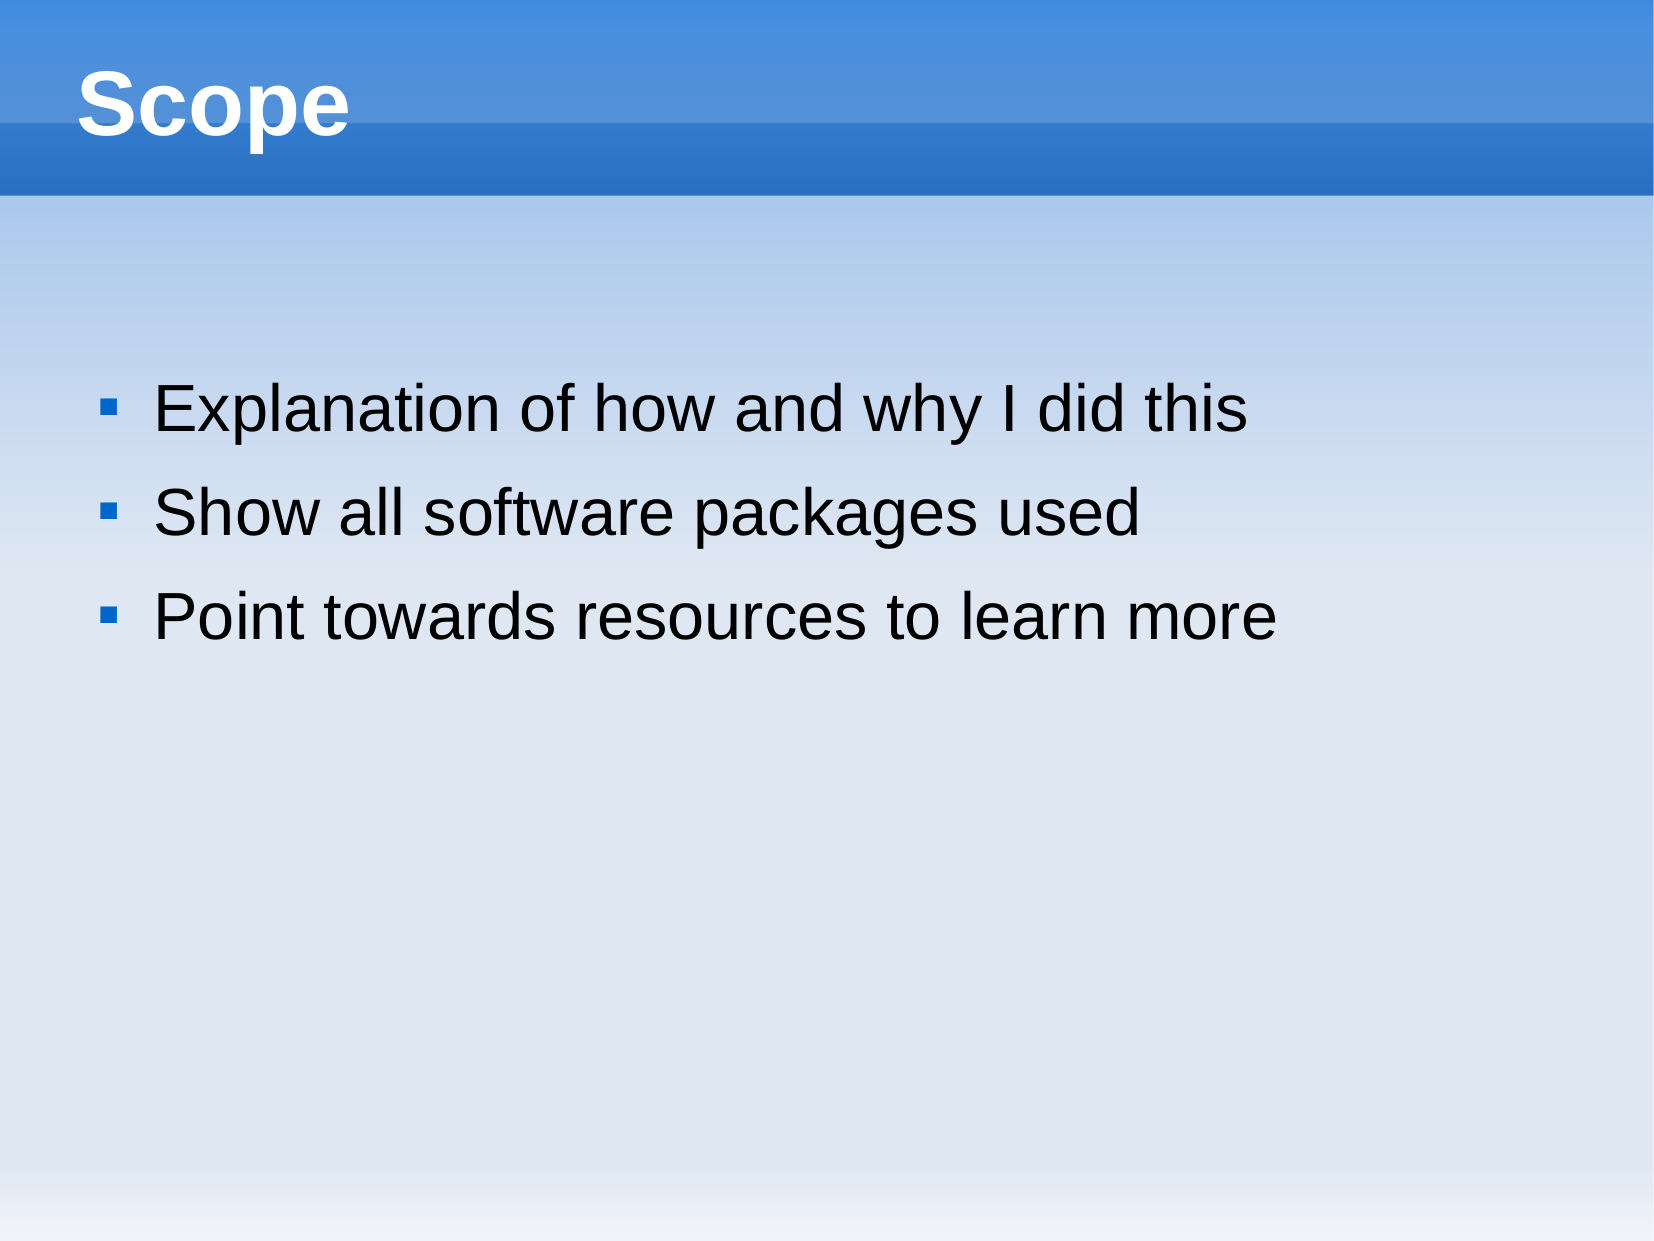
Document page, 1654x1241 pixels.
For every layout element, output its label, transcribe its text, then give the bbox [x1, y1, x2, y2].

title Scope [76, 0, 1565, 208]
list Explanation of how and why I did this Show all software packages used Point towards resources to learn more [82, 290, 1571, 1143]
picture [0, 0, 1654, 1241]
